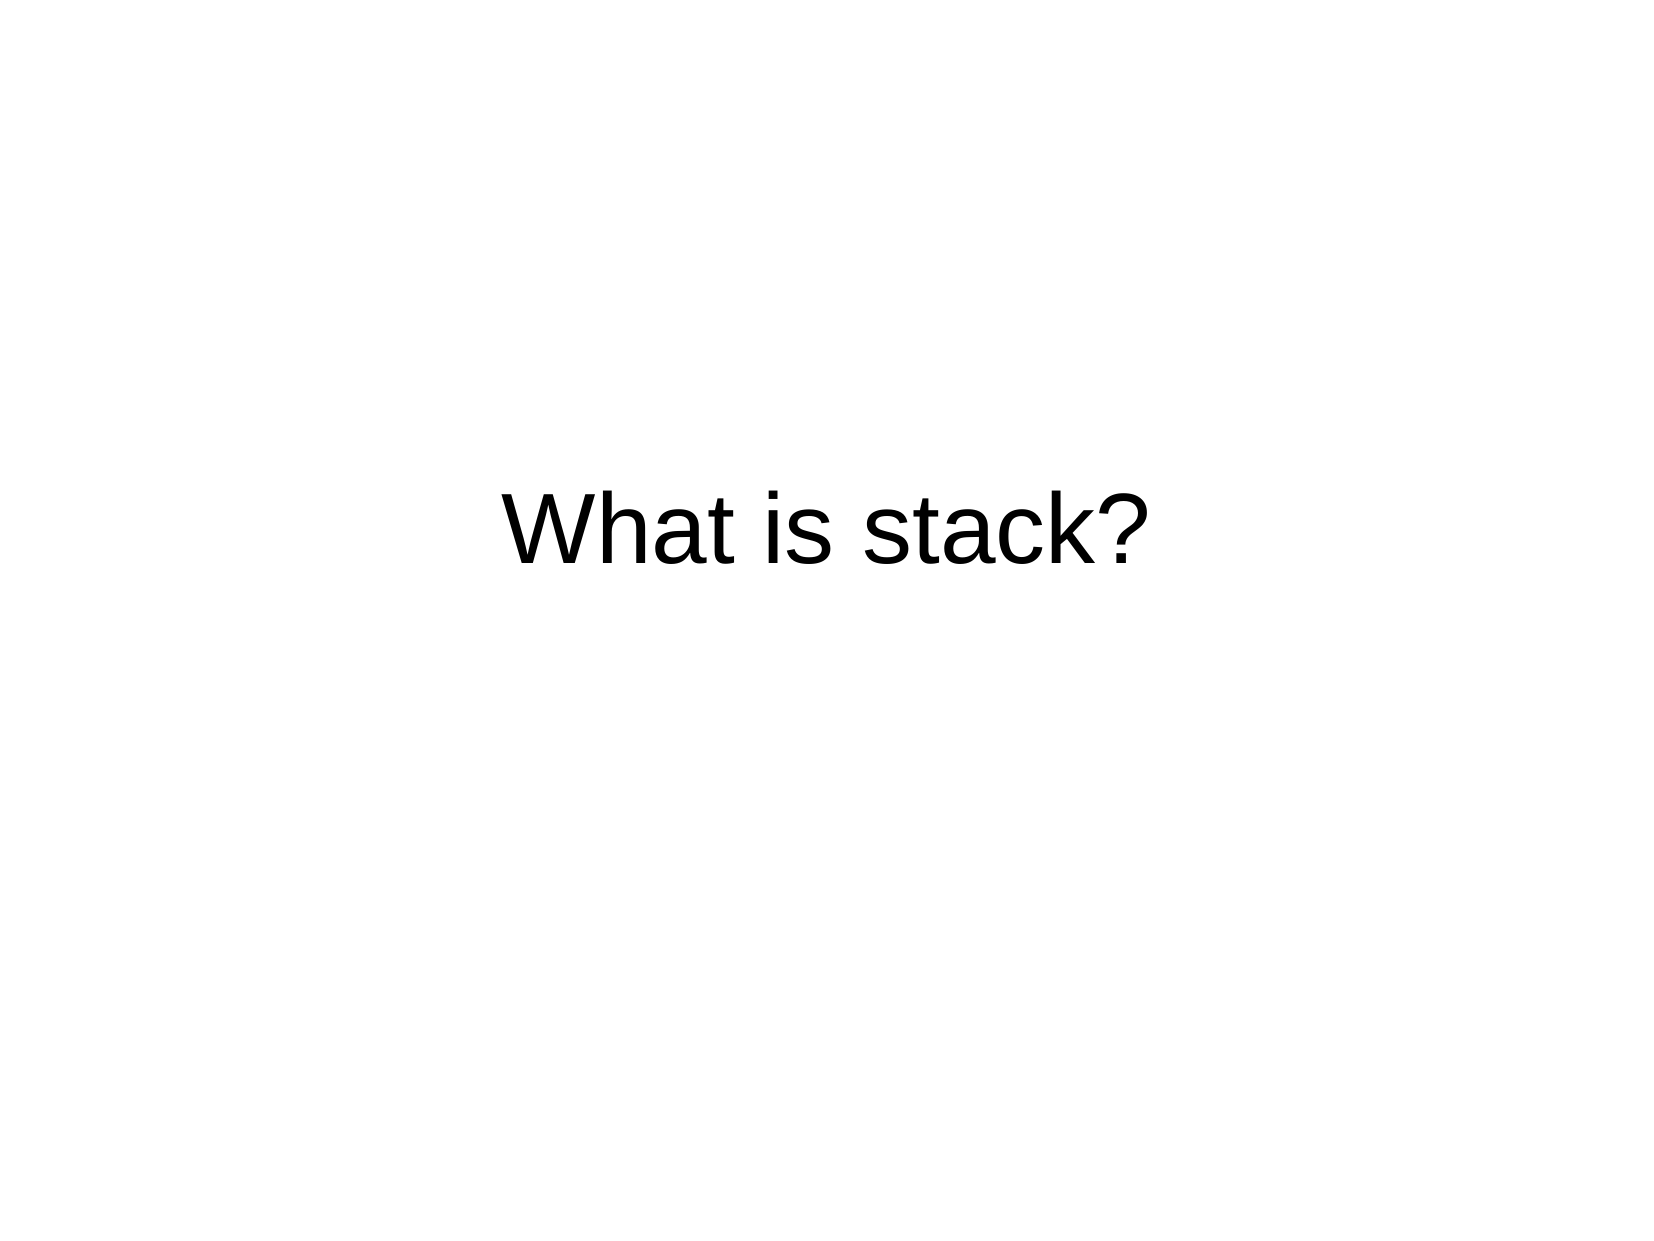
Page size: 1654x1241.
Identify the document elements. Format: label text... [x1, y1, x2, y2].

subtitle What is stack? [82, 49, 1571, 1010]
